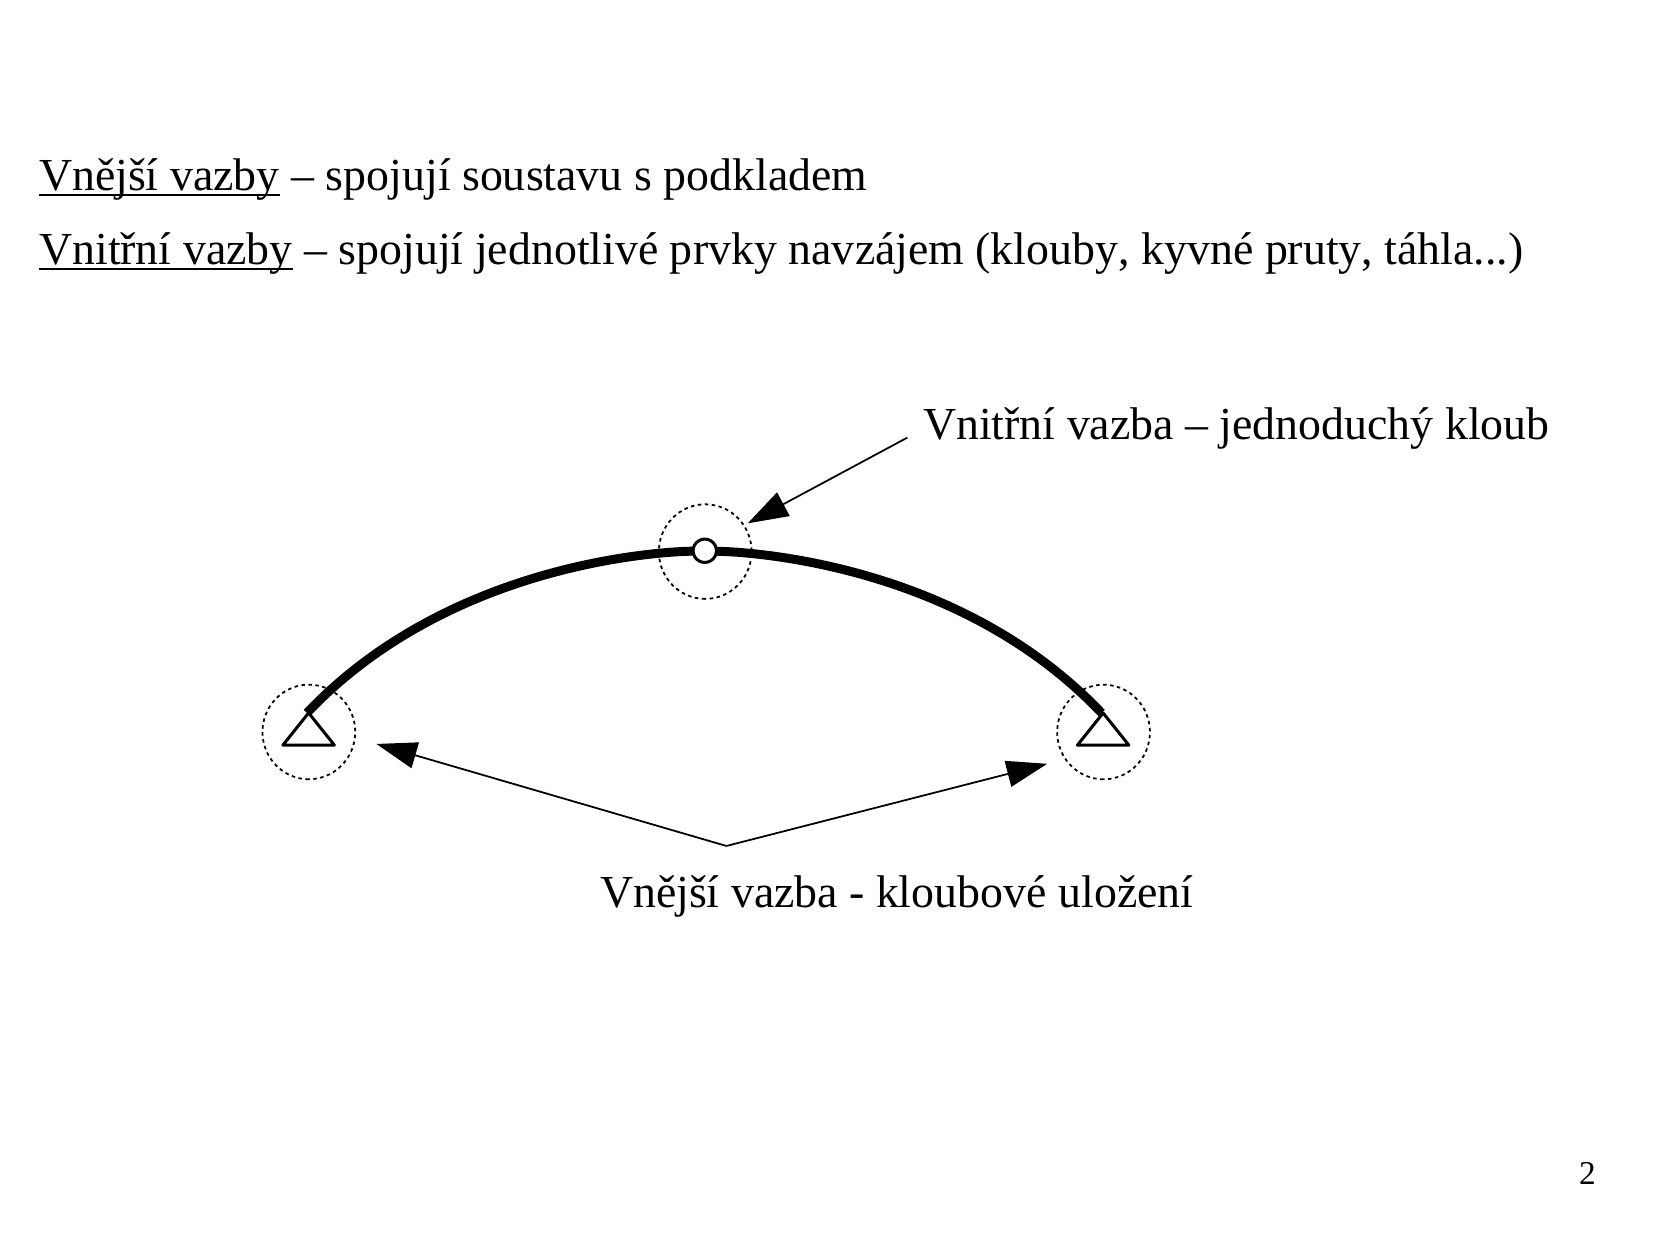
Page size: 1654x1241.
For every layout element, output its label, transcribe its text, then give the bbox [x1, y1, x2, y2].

text_box Vnější vazba - kloubové uložení [428, 859, 1366, 930]
text_box [693, 539, 717, 563]
text_box Vnitřní vazba – jednoduchý kloub [908, 391, 1631, 462]
list Vnější vazby – spojují soustavu s podkladem Vnitřní vazby – spojují jednotlivé prvky navzájem (klouby, kyvné pruty, táhla...) [39, 150, 1576, 969]
